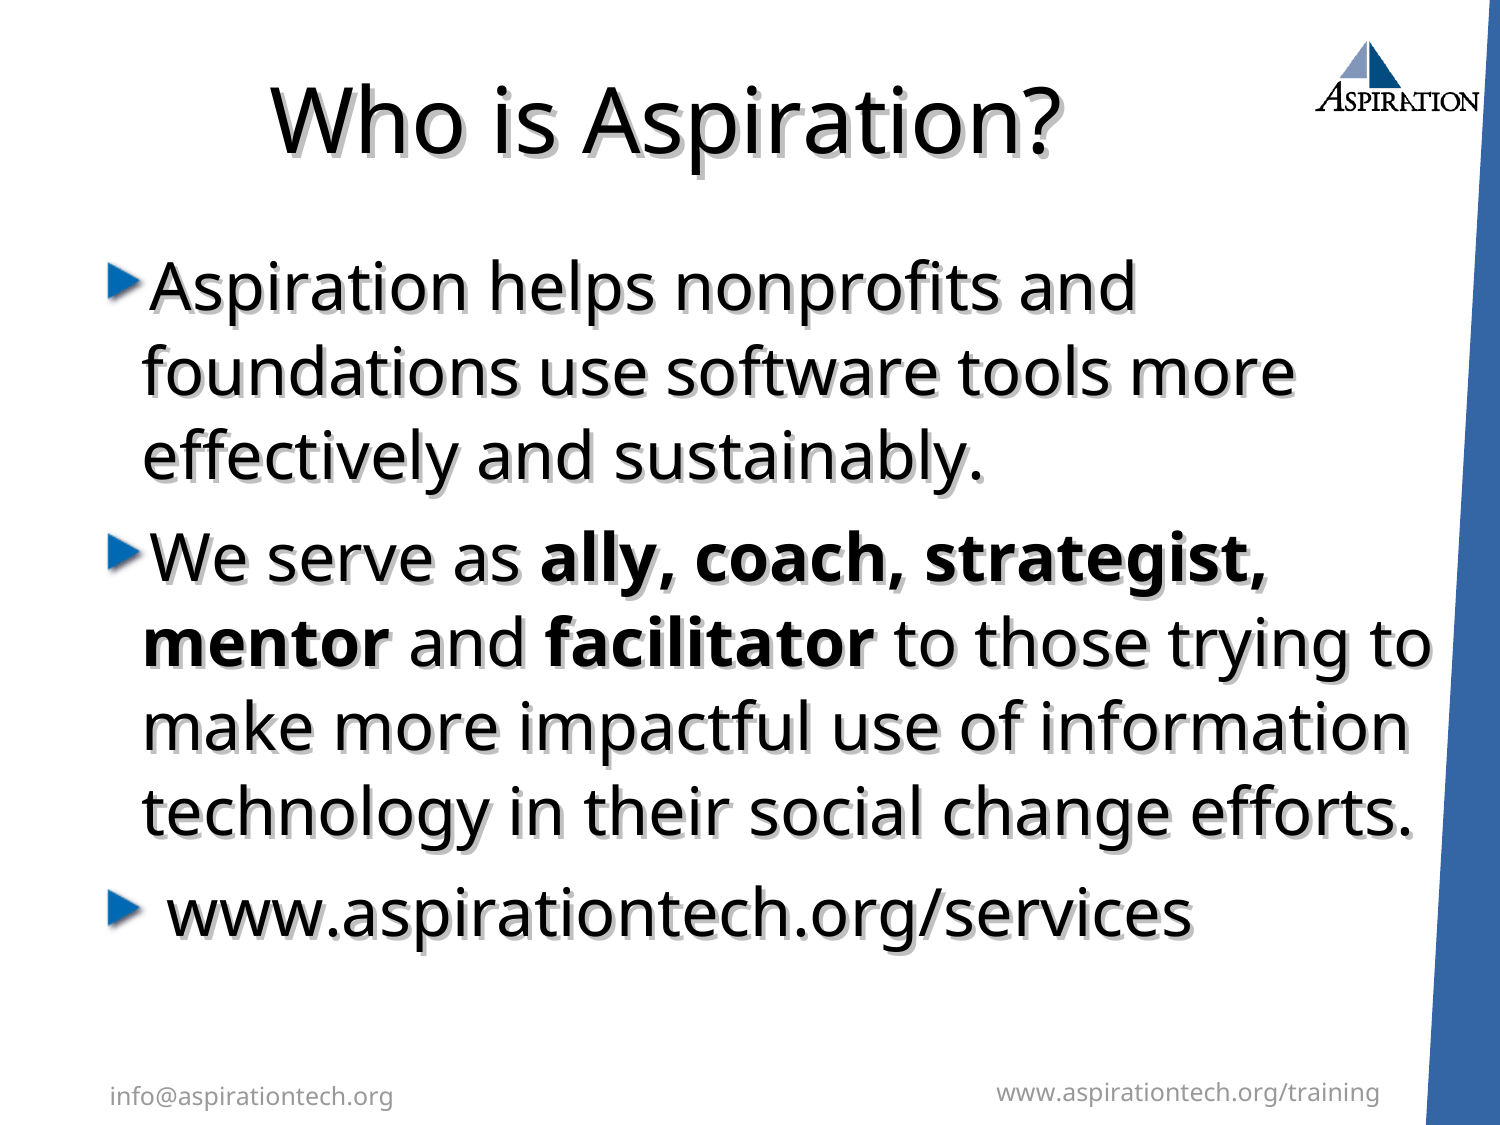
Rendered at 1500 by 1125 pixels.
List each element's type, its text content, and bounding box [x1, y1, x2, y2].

list Aspiration helps nonprofits and foundations use software tools more effectively and sustainably. We serve as ally, coach, strategist, mentor and facilitator to those trying to make more impactful use of information technology in their social change efforts. www.aspirationtech.org/services [49, 238, 1447, 951]
picture [1315, 41, 1480, 120]
title Who is Aspiration? [49, 19, 1284, 206]
